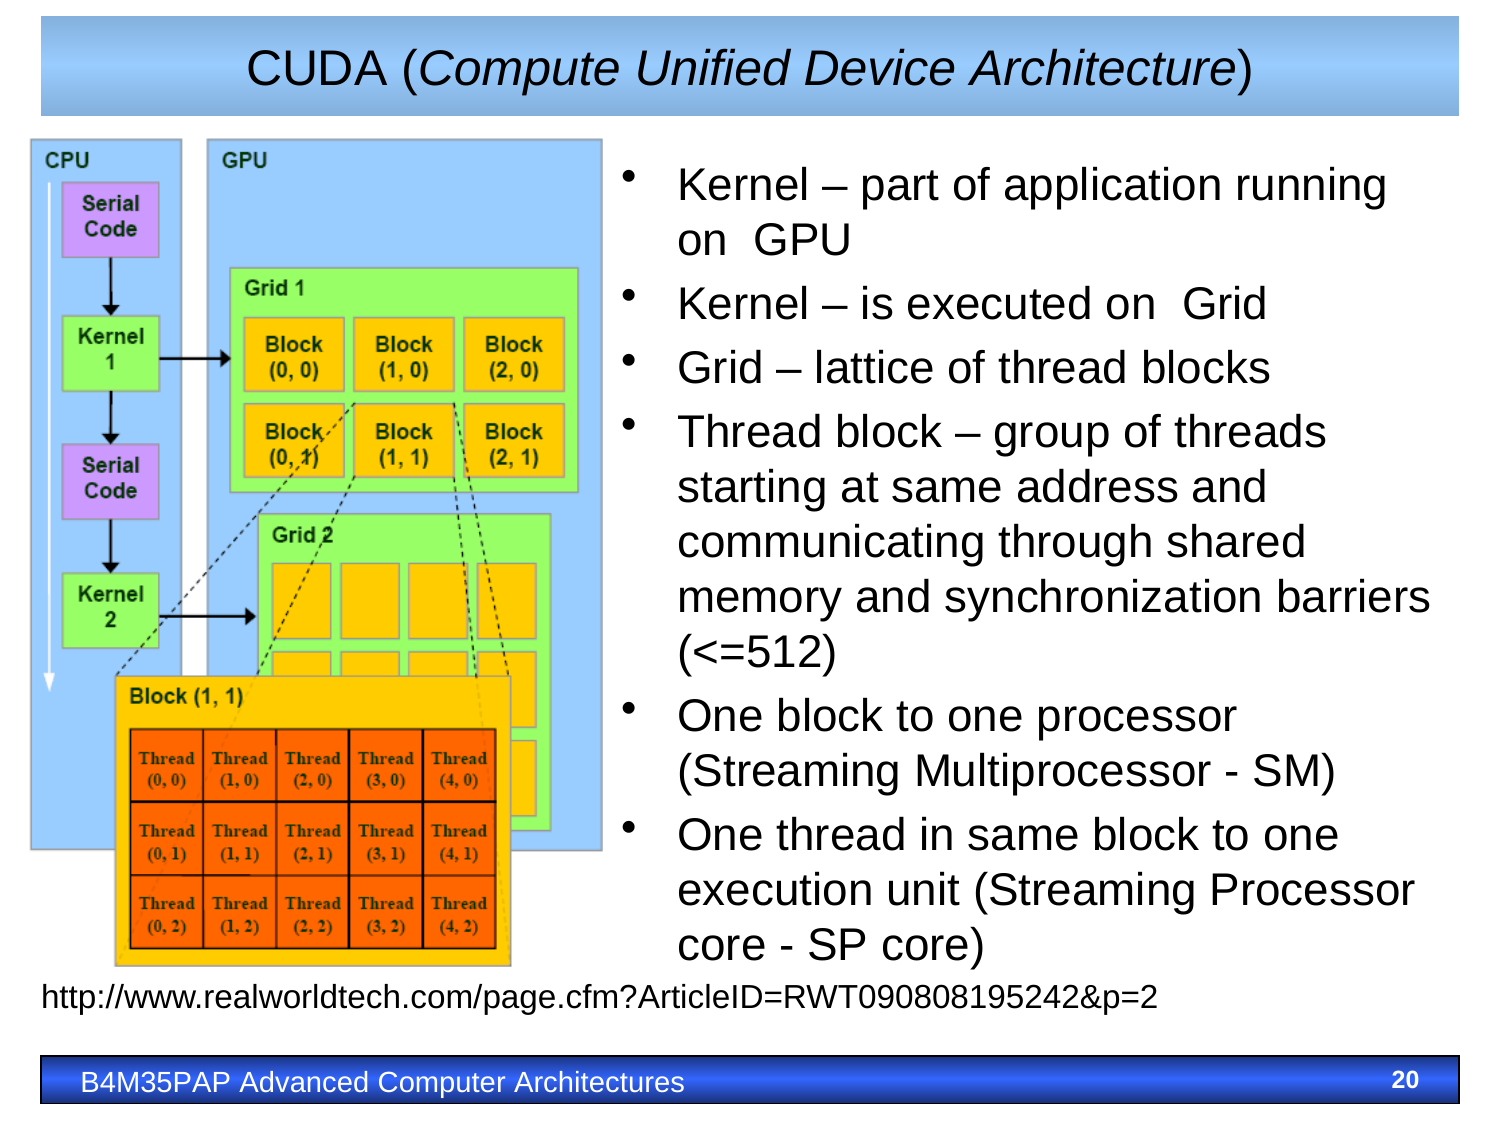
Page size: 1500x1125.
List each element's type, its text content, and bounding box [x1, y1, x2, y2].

picture [28, 136, 607, 967]
text_box http://www.realworldtech.com/page.cfm?ArticleID=RWT090808195242&p=2 [26, 967, 1229, 1023]
list Kernel – part of application running on GPU Kernel – is executed on Grid Grid – lattice of thread blocks Thread block – group of threads starting at same address and communicating through shared memory and synchronization barriers (<=512) One block to one processor (Streaming Multiprocessor - SM) One thread in same block to one execution unit (Streaming Processor core - SP core) [607, 146, 1459, 1000]
title CUDA (Compute Unified Device Architecture) [41, 16, 1459, 116]
